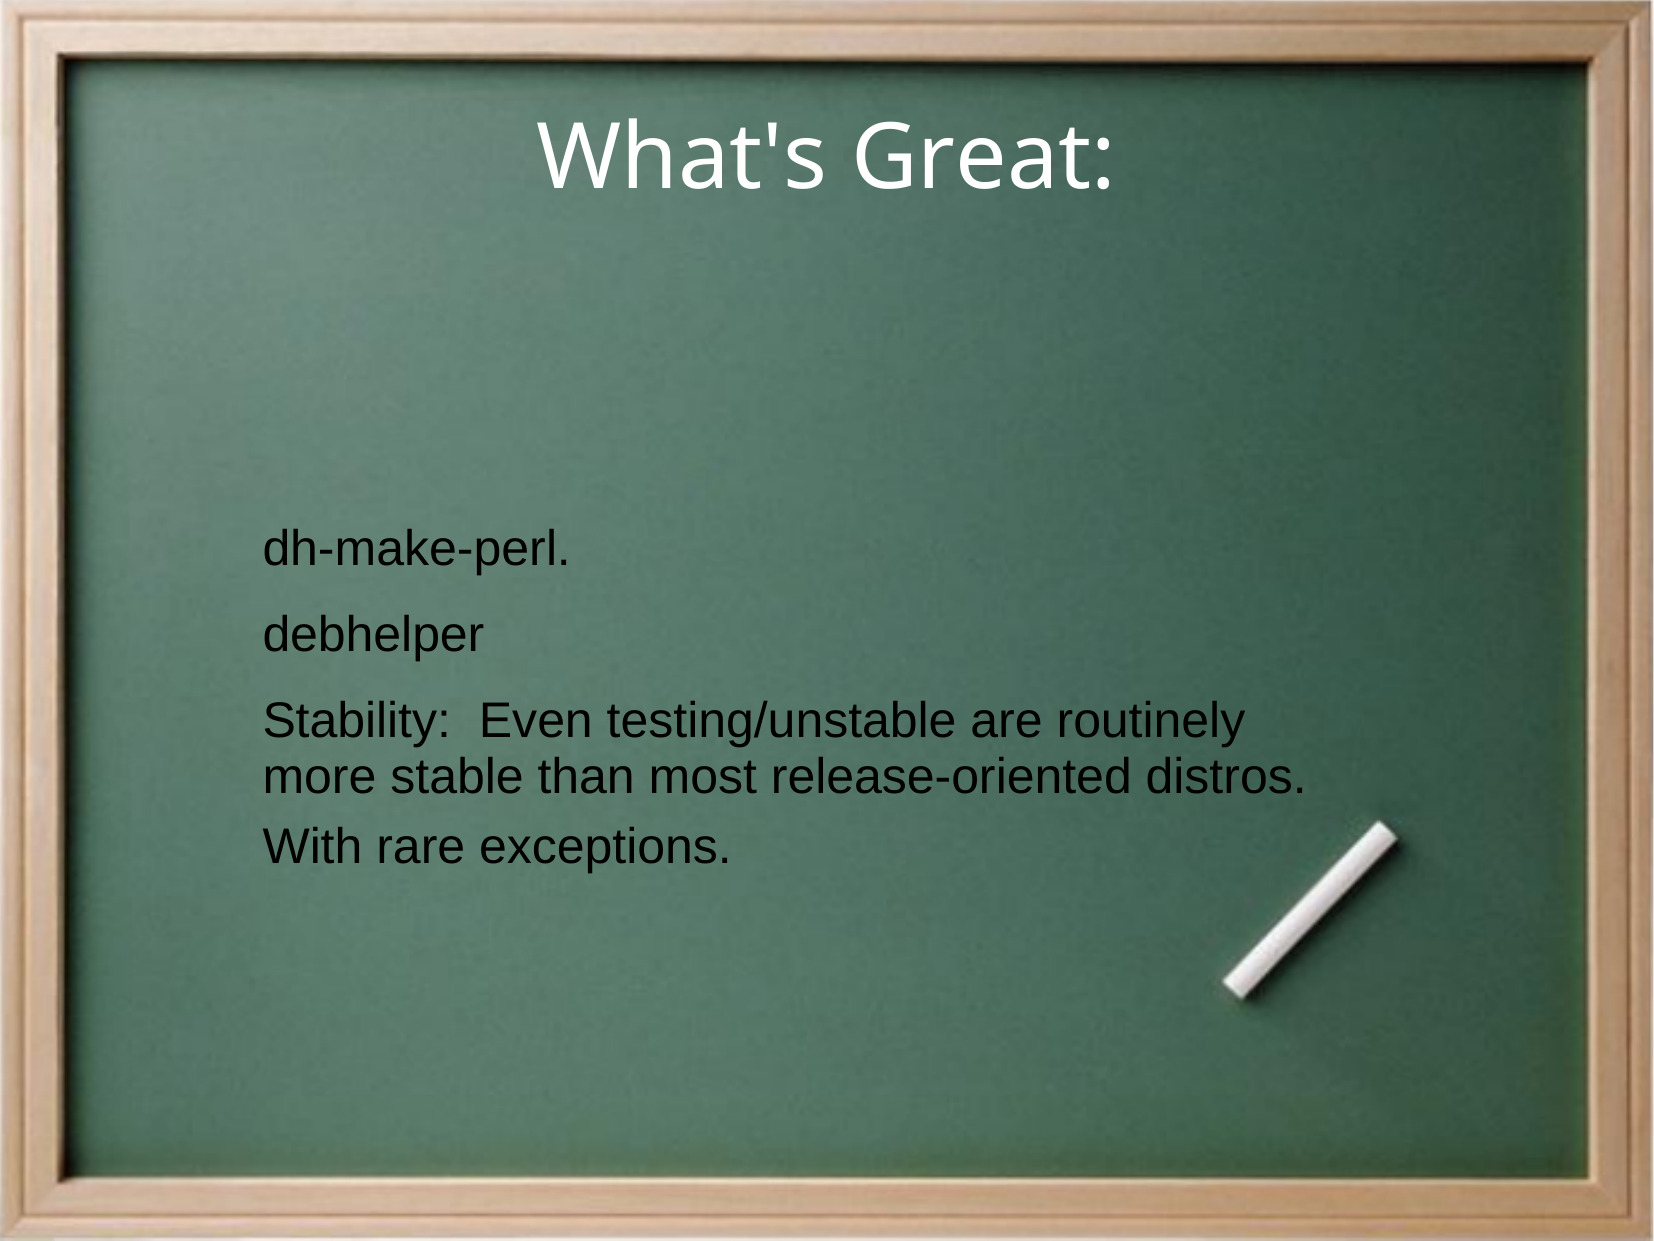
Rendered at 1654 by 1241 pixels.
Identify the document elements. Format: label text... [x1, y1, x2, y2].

picture [0, 0, 1654, 1241]
title What's Great: [82, 56, 1571, 250]
subtitle dh-make-perl. debhelper Stability: Even testing/unstable are routinely more stable than most release-oriented distros. With rare exceptions. [262, 297, 1351, 1102]
